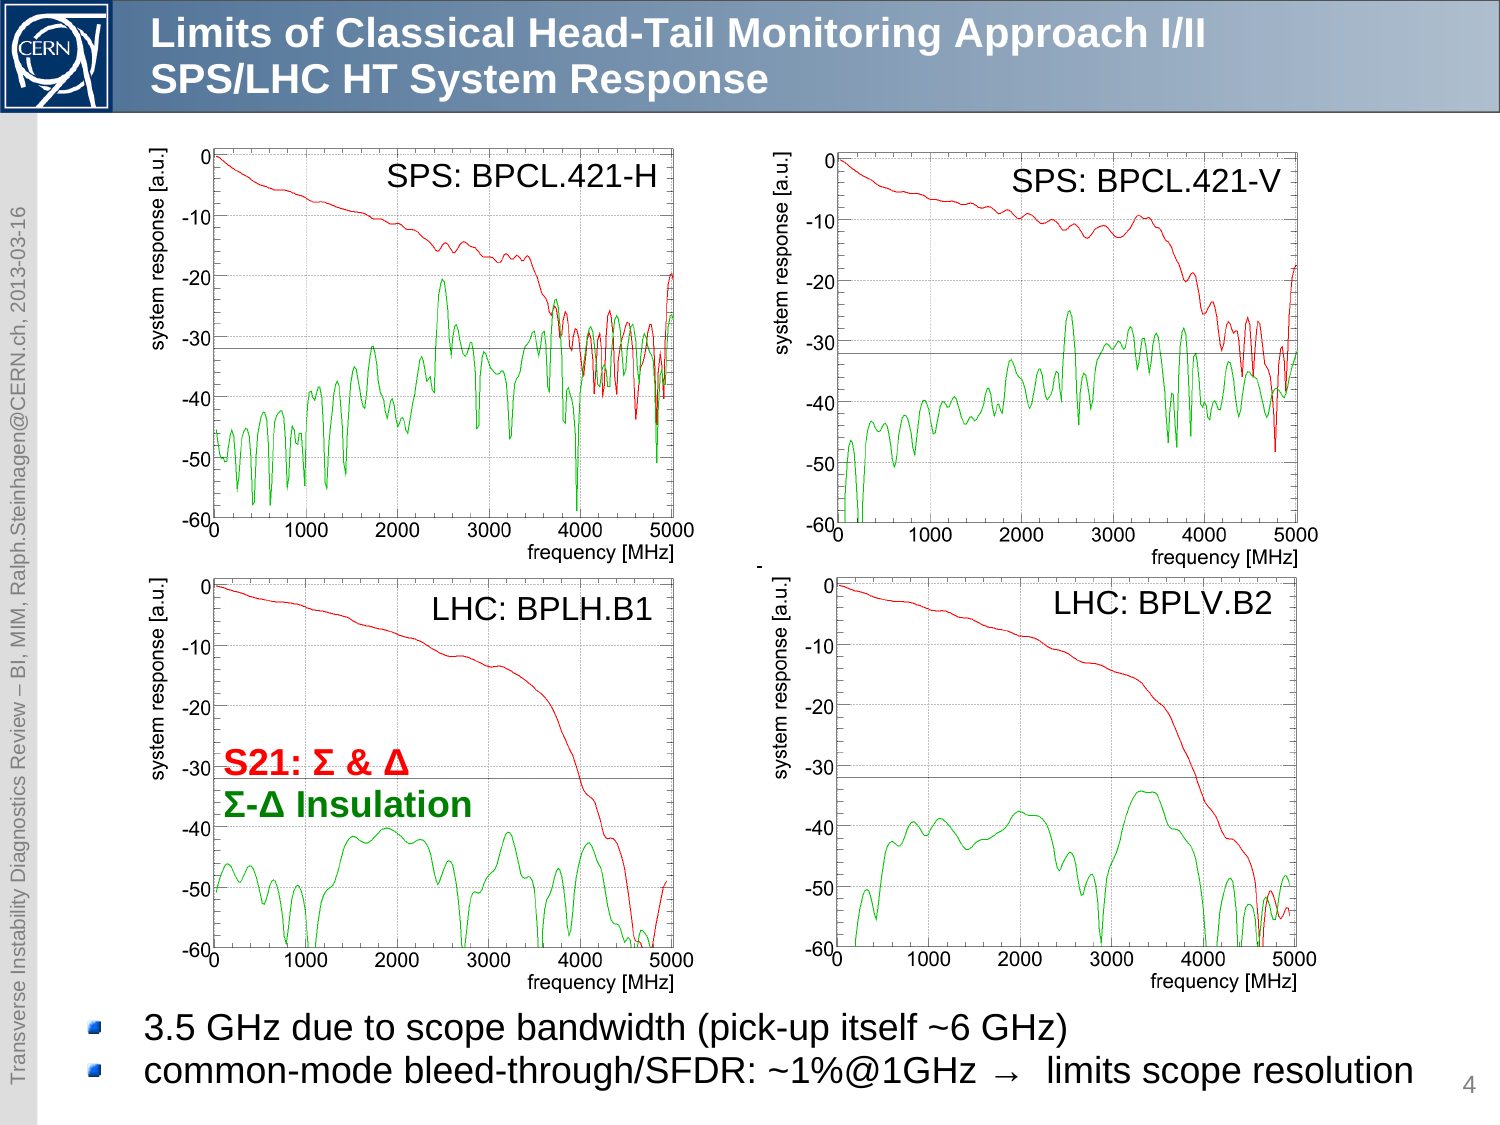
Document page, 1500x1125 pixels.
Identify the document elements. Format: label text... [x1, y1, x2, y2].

picture [766, 144, 1356, 998]
text_box LHC: BPLV.B2 [1038, 577, 1297, 630]
title Limits of Classical Head-Tail Monitoring Approach I/II SPS/LHC HT System Response [150, 0, 1329, 113]
text_box SPS: BPCL.421-V [996, 154, 1304, 207]
text_box SPS: BPCL.421-H [371, 149, 681, 202]
list 3.5 GHz due to scope bandwidth (pick-up itself ~6 GHz) common-mode bleed-through/SFDR: ~1%@1GHz → limits scope resolution [87, 1004, 1438, 1106]
text_box LHC: BPLH.B1 [416, 582, 673, 635]
text_box S21: Σ & Δ Σ-Δ Insulation [208, 733, 489, 833]
picture [0, 0, 113, 113]
picture [143, 140, 732, 999]
